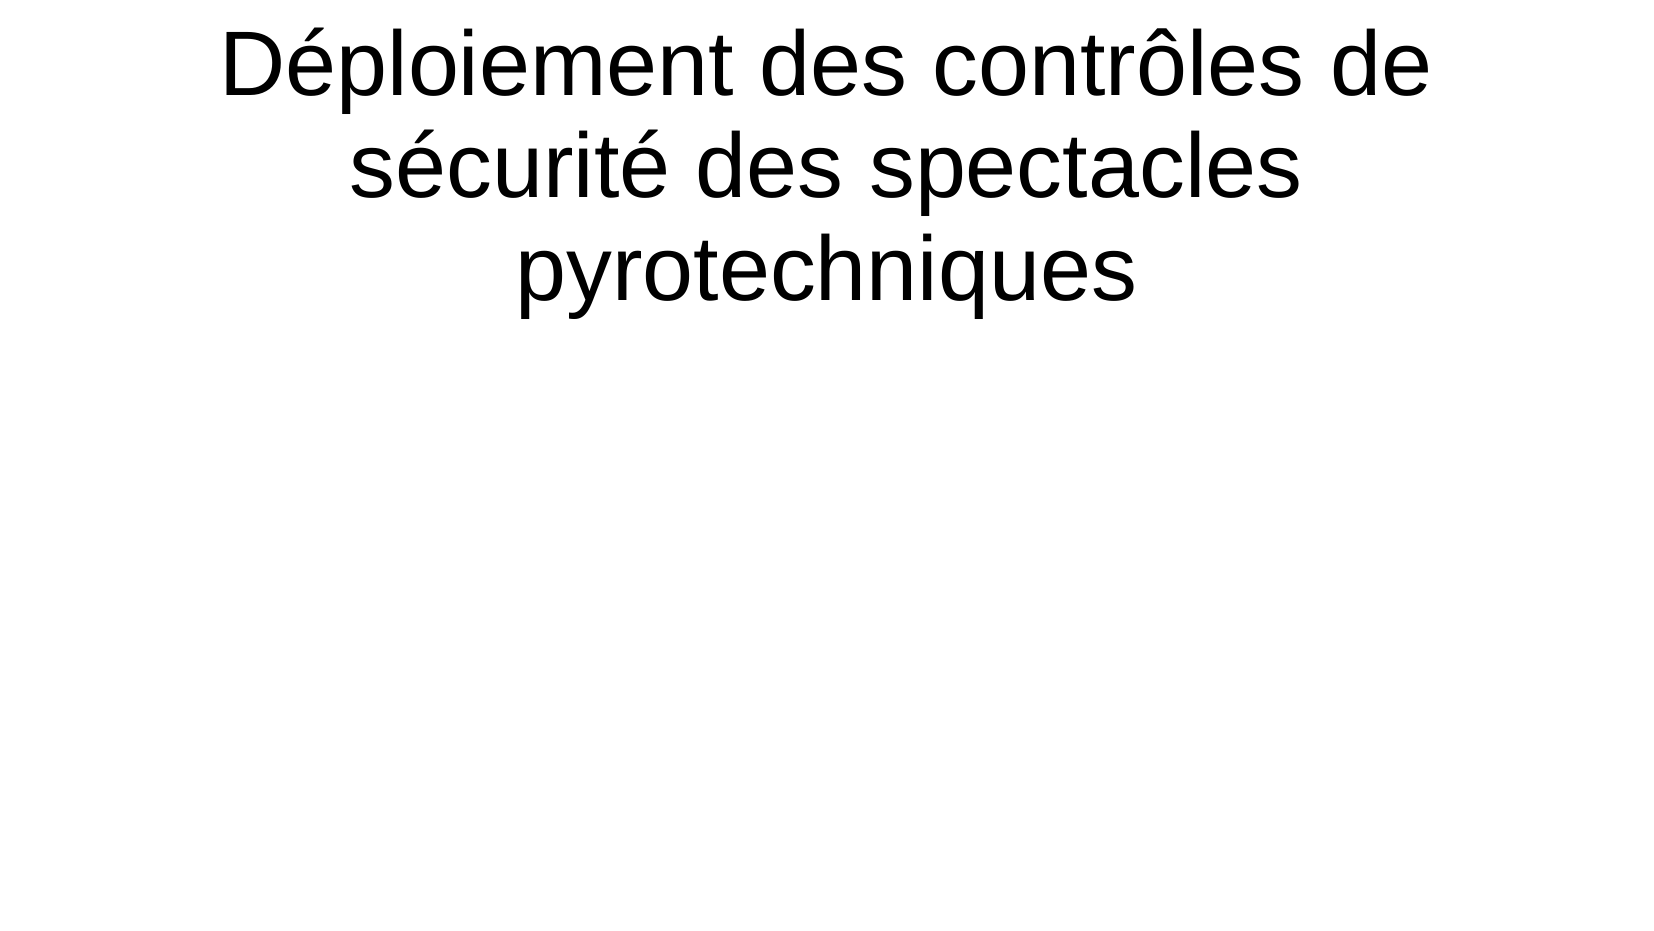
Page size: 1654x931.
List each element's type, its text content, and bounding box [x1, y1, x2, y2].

title Déploiement des contrôles de sécurité des spectacles pyrotechniques [82, 0, 1571, 217]
list Suite aux événements survenus le 14 juillet 2022 lors d’un spectacle pyrotechnique organisé à Cholet, et dans le prolongement de l’instruction du 29 juin 2022 du ministère de l’Intérieur relative aux mesures de renforcement de l’encadrement des spectacles pyrotechniques, des contrôles doivent être opérés conjointement par les services de la préfecture et les forces de sécurité intérieure, en associant, le cas échéant, les collectivités locales. Ces contrôles viseront à assurer la sécurité des personnes et des biens lors de ces manifestations festives en vérifiant la véracité de l’ensemble des éléments renseignés dans le formulaire de déclaration Cerfa par l’organisateur et/ou le prestataire, et leur mise en œuvre effective. Les points de contrôle porteront sur : - la liste de l’équipe de tir ( vérification des identités et, le cas échéant des agréments préfectoraux et certificats de qualification) - la liste des produits qui doit être fournie le jour du contrôle et contrôle de la masse active des produits qui doit correspondre à celle inscrite sur la liste - le périmètre de sécurité qui doit être correctement déterminé par le responsable de la mise en œuvre - le barriérage de sécurité qui ne doit en aucun cas être de la rubalise mais un obstacle physique ou naturel qui ne permet pas l'intrusion dans la zone de tir - la vérification de l’absence de présence de mineurs dans la zone de tir - la surveillance permanente de la zone de tir par un gardien placé sous la responsabilité de l’organisateur et/ou du prestataire. - l’existence d’un accueil pour les secours, de la mise en place de moyen de lutte contre l’incendie et de l’absence de tout occupant d’un bâtiment situé dans la zone de tir [82, 217, 1571, 758]
